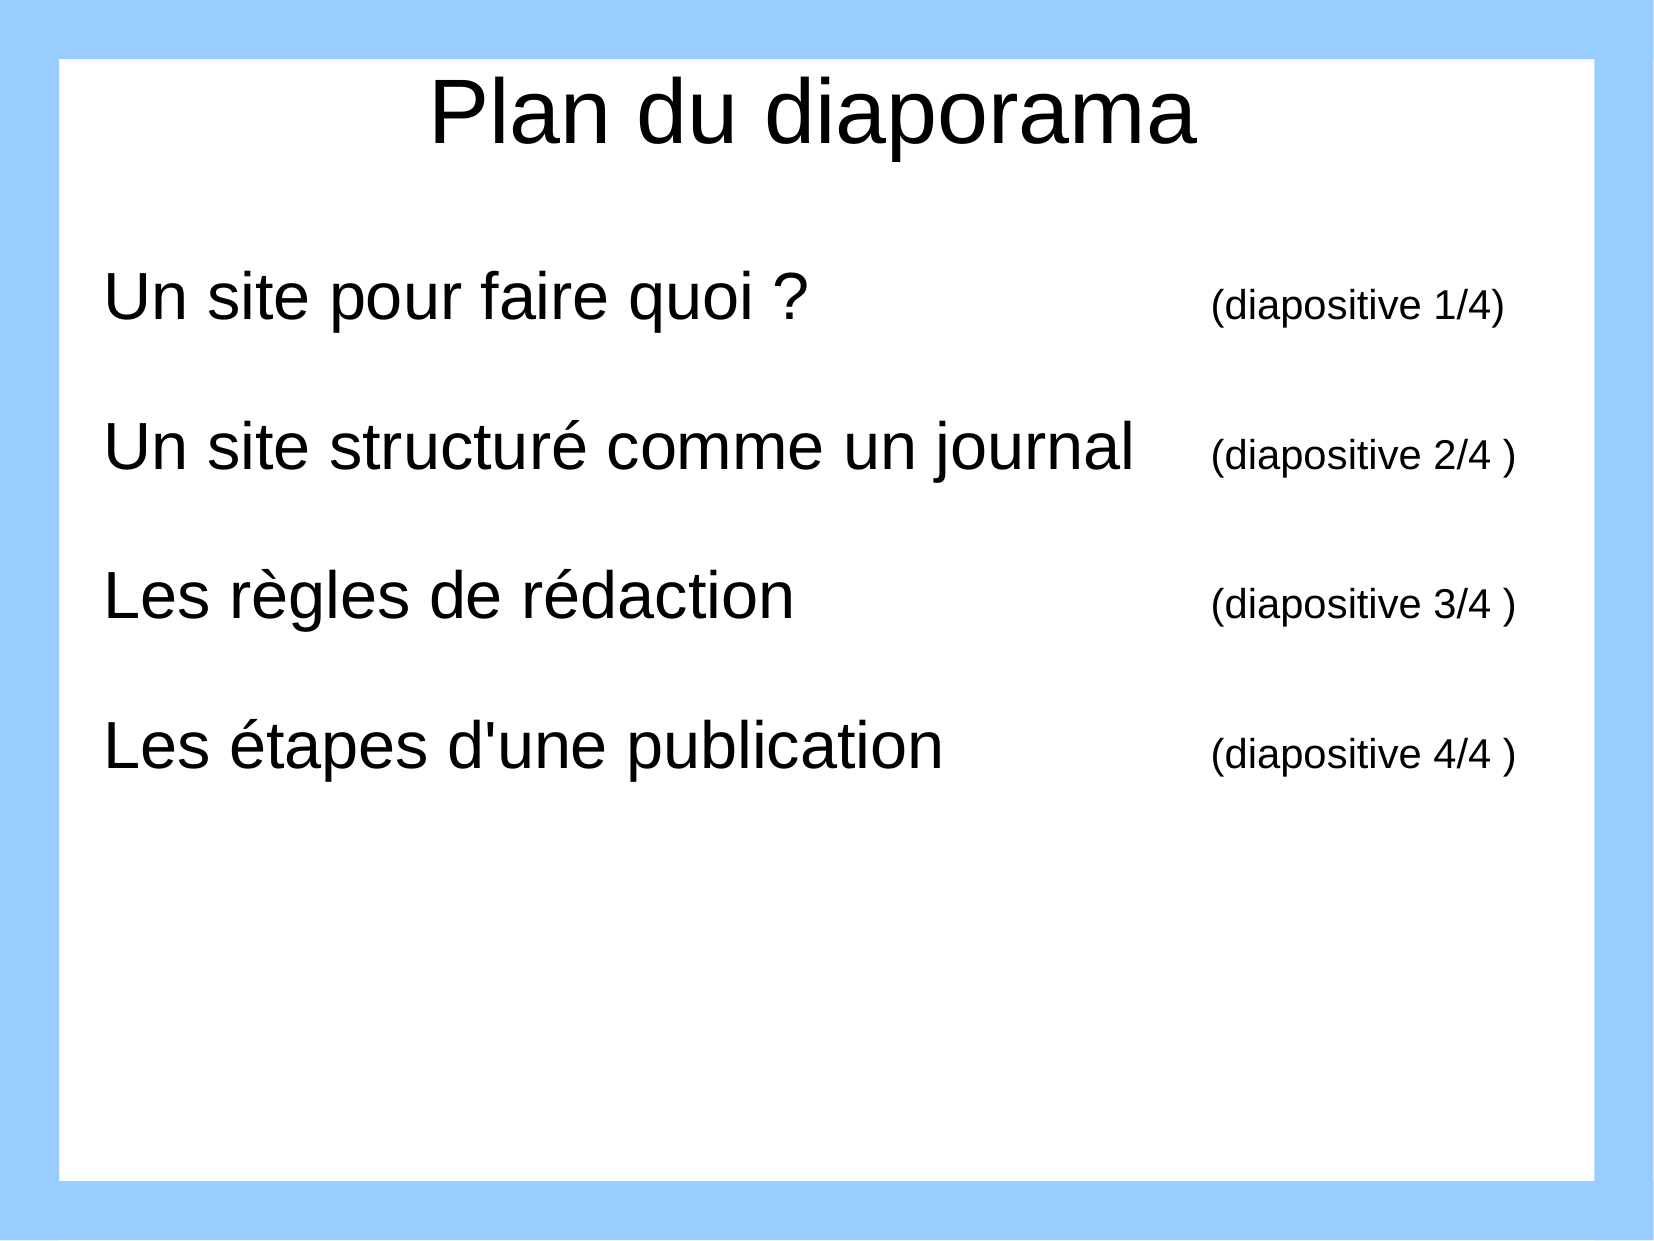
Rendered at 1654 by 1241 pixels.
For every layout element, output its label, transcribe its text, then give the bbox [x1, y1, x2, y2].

text_box Plan du diaporama [413, 60, 1241, 171]
text_box [0, 0, 1654, 1241]
text_box Un site pour faire quoi ? (diapositive 1/4) Un site structuré comme un journal (diapositive 2/4 ) Les règles de rédaction (diapositive 3/4 ) Les étapes d'une publication (diapositive 4/4 ) [88, 177, 1565, 886]
